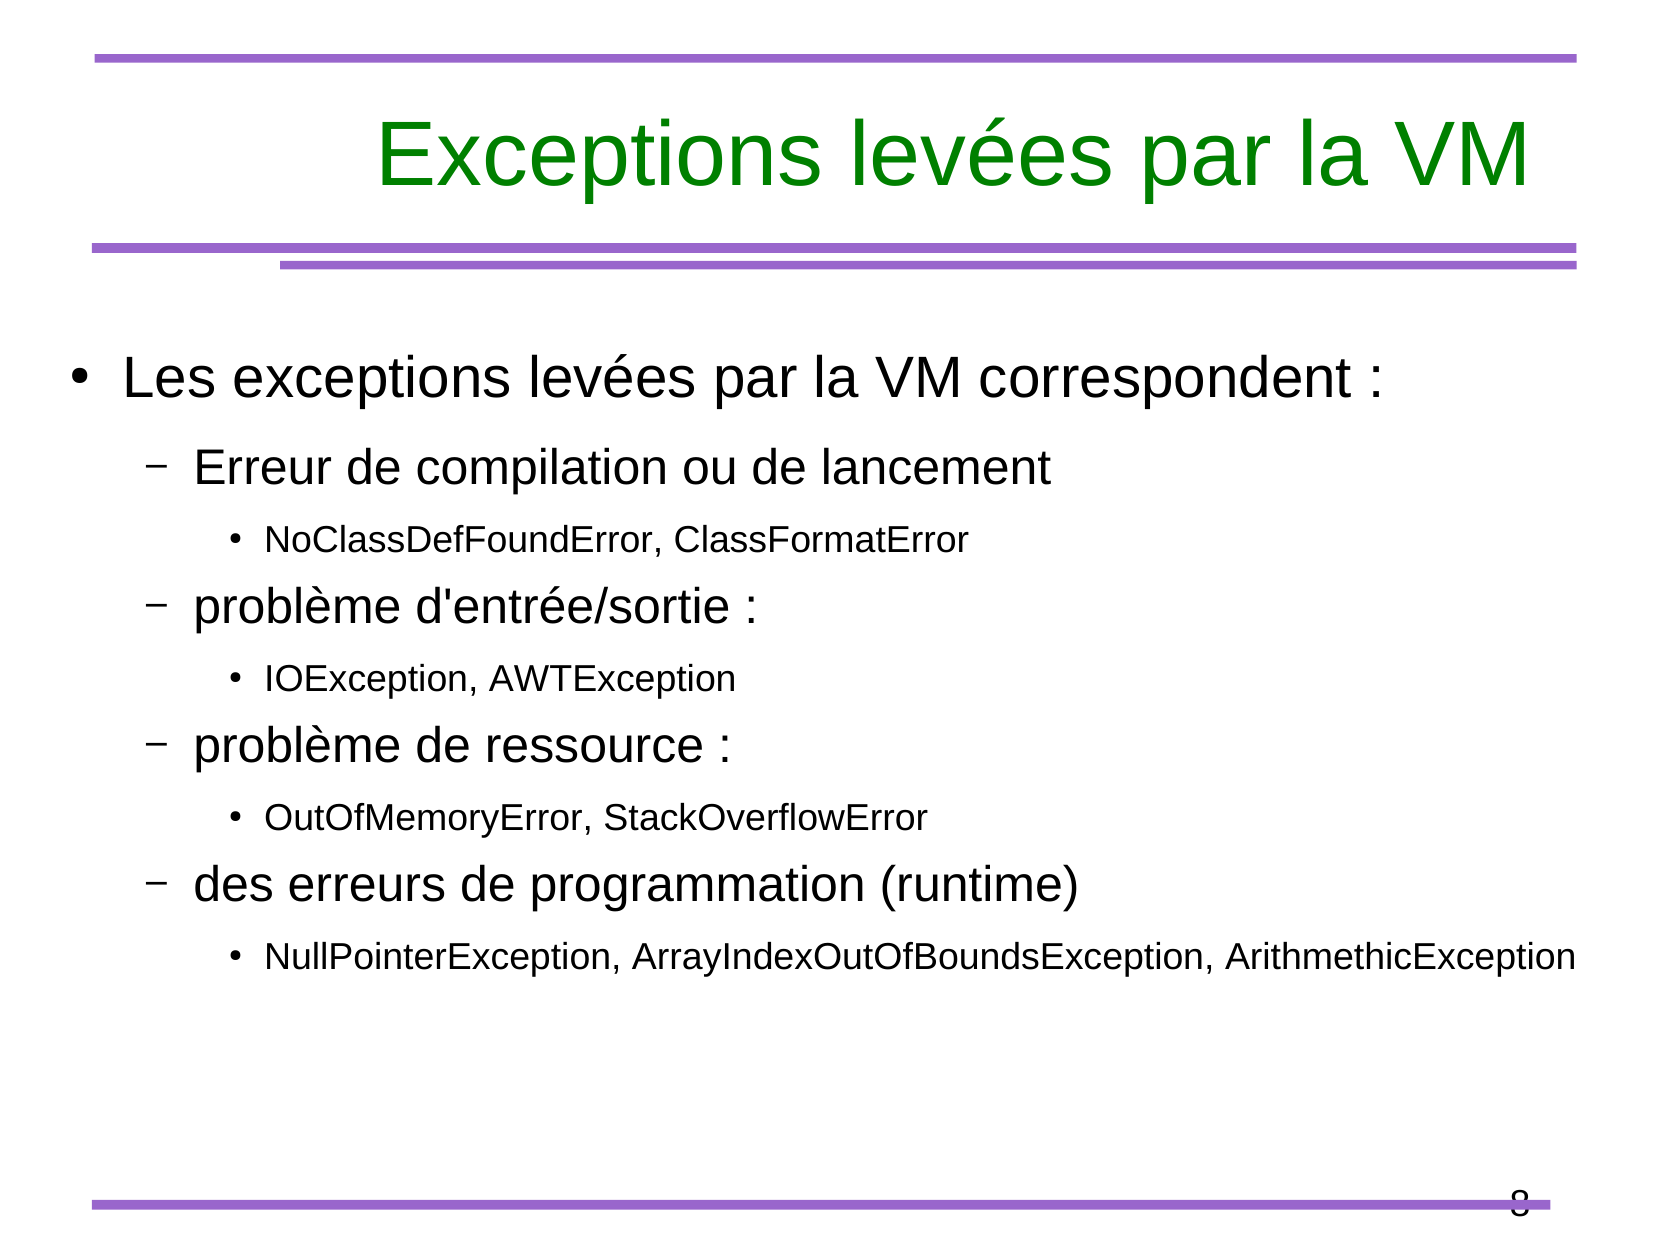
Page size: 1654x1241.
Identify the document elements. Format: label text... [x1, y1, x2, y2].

list Les exceptions levées par la VM correspondent : Erreur de compilation ou de lancement NoClassDefFoundError, ClassFormatError problème d'entrée/sortie : IOException, AWTException problème de ressource : OutOfMemoryError, StackOverflowError des erreurs de programmation (runtime) NullPointerException, ArrayIndexOutOfBoundsException, ArithmethicException [51, 344, 1602, 993]
title Exceptions levées par la VM [121, 49, 1534, 257]
